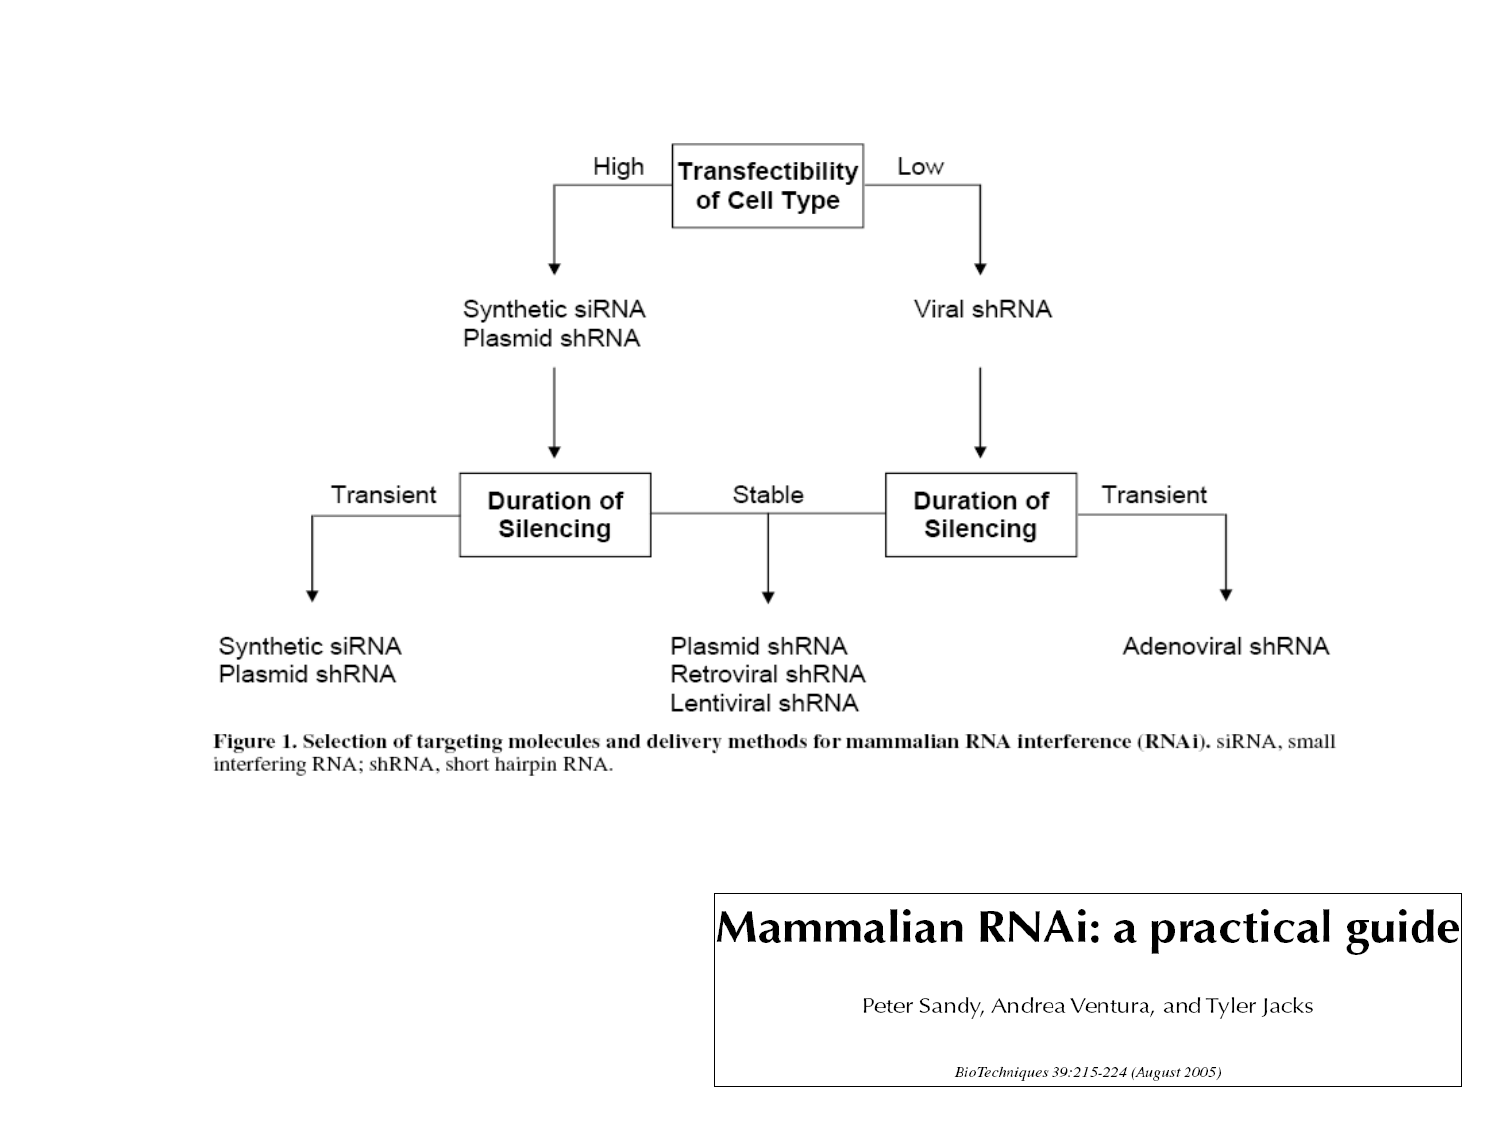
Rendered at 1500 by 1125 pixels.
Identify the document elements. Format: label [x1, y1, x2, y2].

picture [714, 893, 1461, 1086]
picture [194, 113, 1346, 780]
